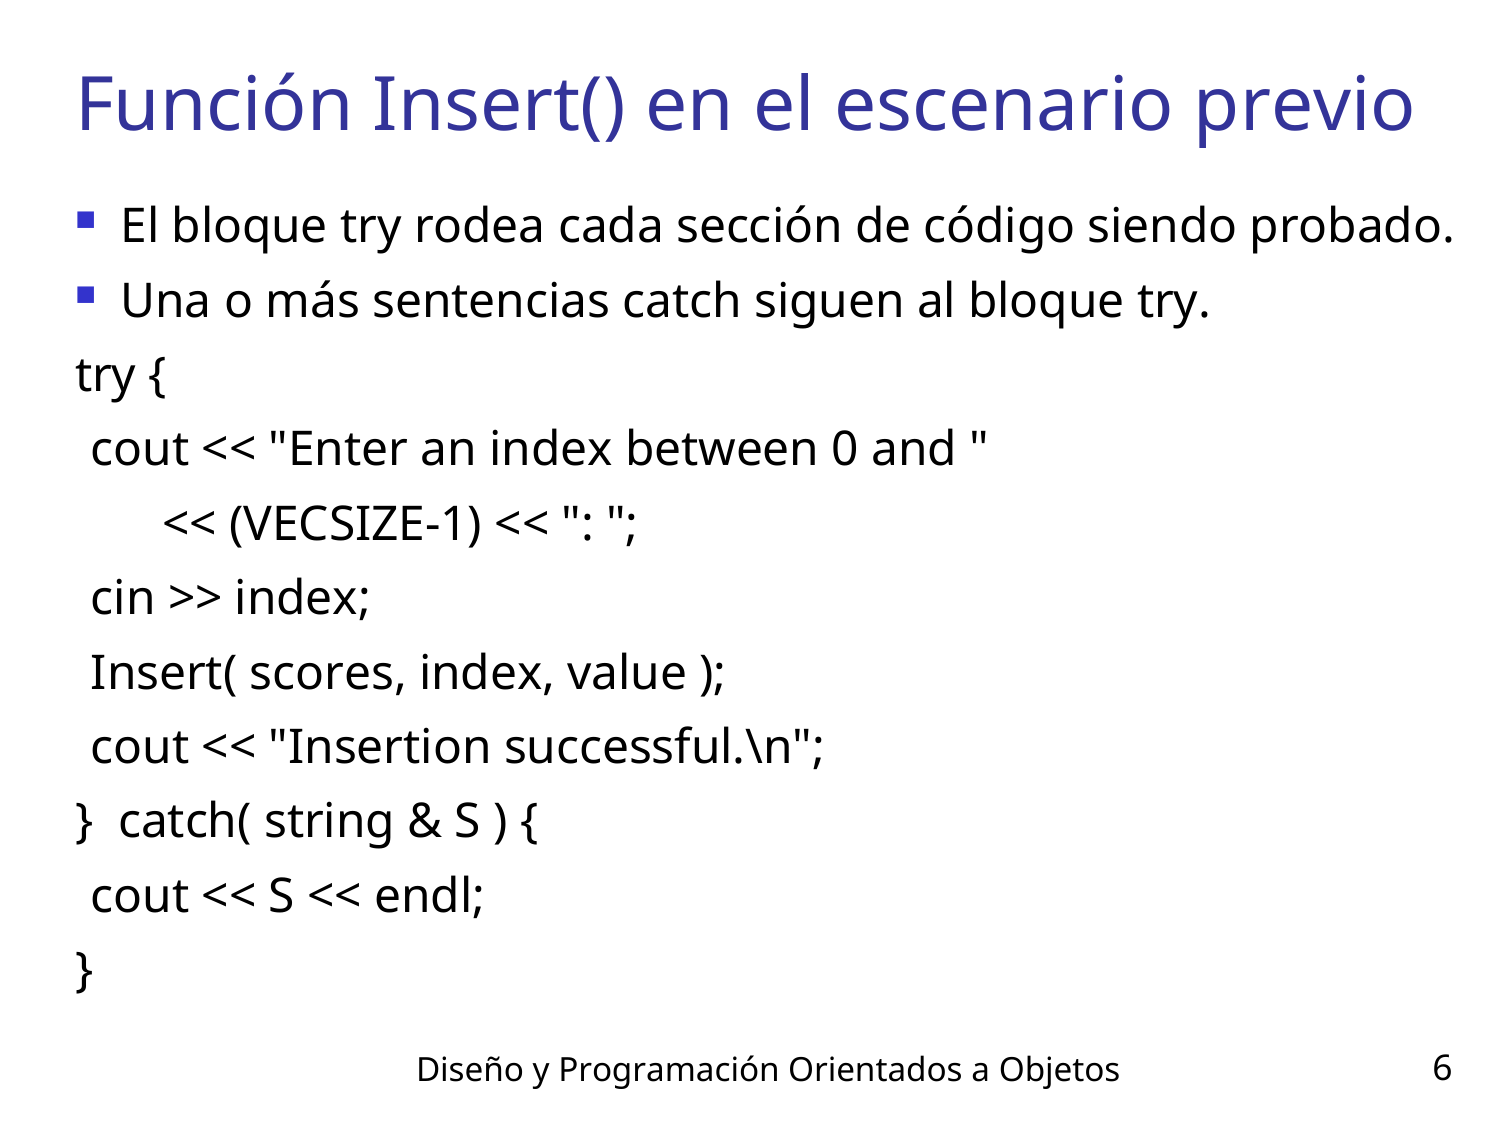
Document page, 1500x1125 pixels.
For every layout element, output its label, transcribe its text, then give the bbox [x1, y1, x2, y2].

title Función Insert() en el escenario previo [75, 19, 1466, 183]
list El bloque try rodea cada sección de código siendo probado. Una o más sentencias catch siguen al bloque try. try { cout << "Enter an index between 0 and " << (VECSIZE-1) << ": "; cin >> index; Insert( scores, index, value ); cout << "Insertion successful.\n"; } catch( string & S ) { cout << S << endl; } [75, 191, 1463, 1013]
